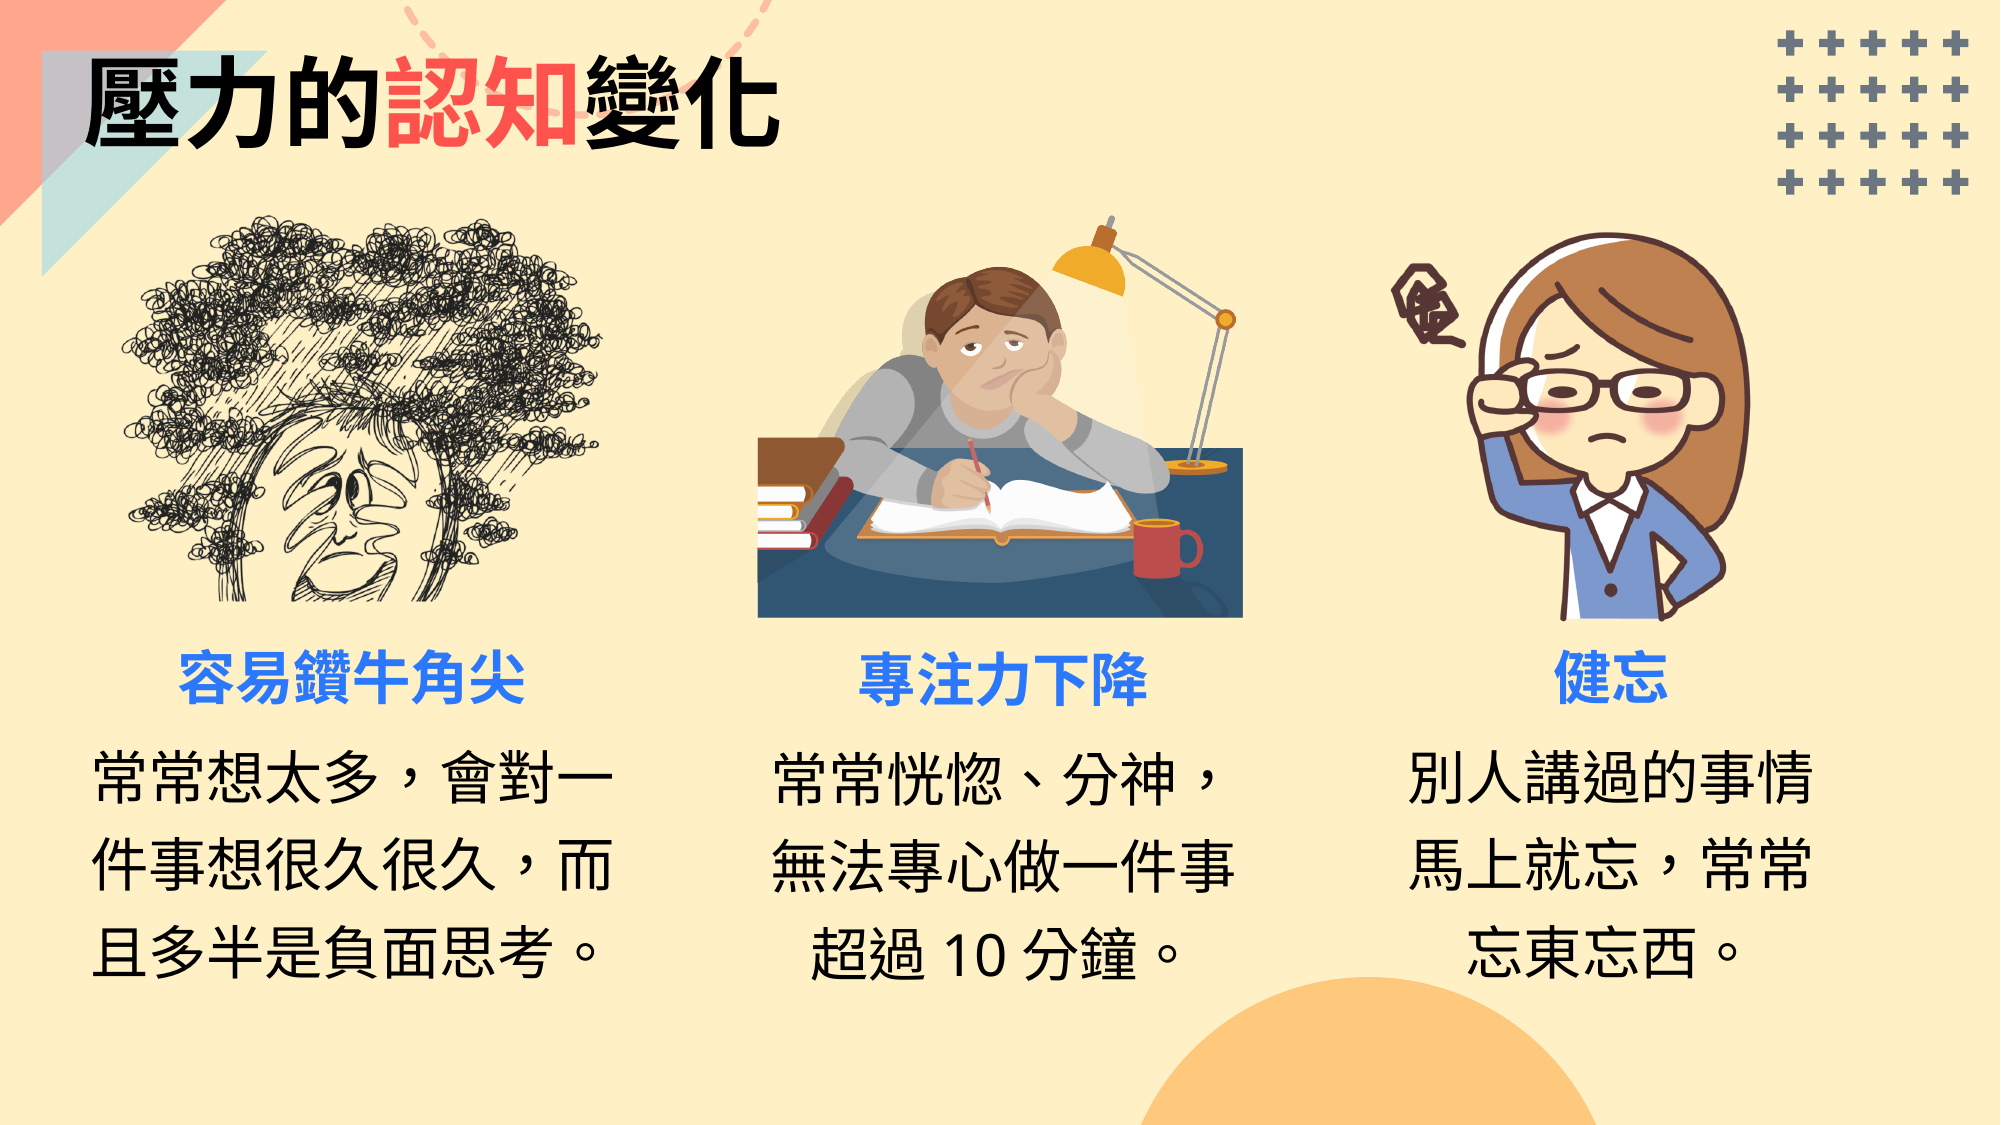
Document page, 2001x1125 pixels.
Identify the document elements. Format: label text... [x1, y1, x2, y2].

picture [121, 215, 604, 603]
picture [1342, 222, 1881, 626]
text_box 容易鑽牛角尖 常常想太多，會對一件事想很久很久，而且多半是負面思考。 [68, 616, 637, 1018]
text_box 專注力下降 常常恍惚、分神，無法專心做一件事超過10分鐘。 [744, 617, 1263, 1020]
picture [757, 215, 1243, 618]
text_box 壓力的認知變化 [68, 32, 1932, 159]
text_box 健忘 別人講過的事情馬上就忘，常常忘東忘西。 [1363, 626, 1859, 1018]
